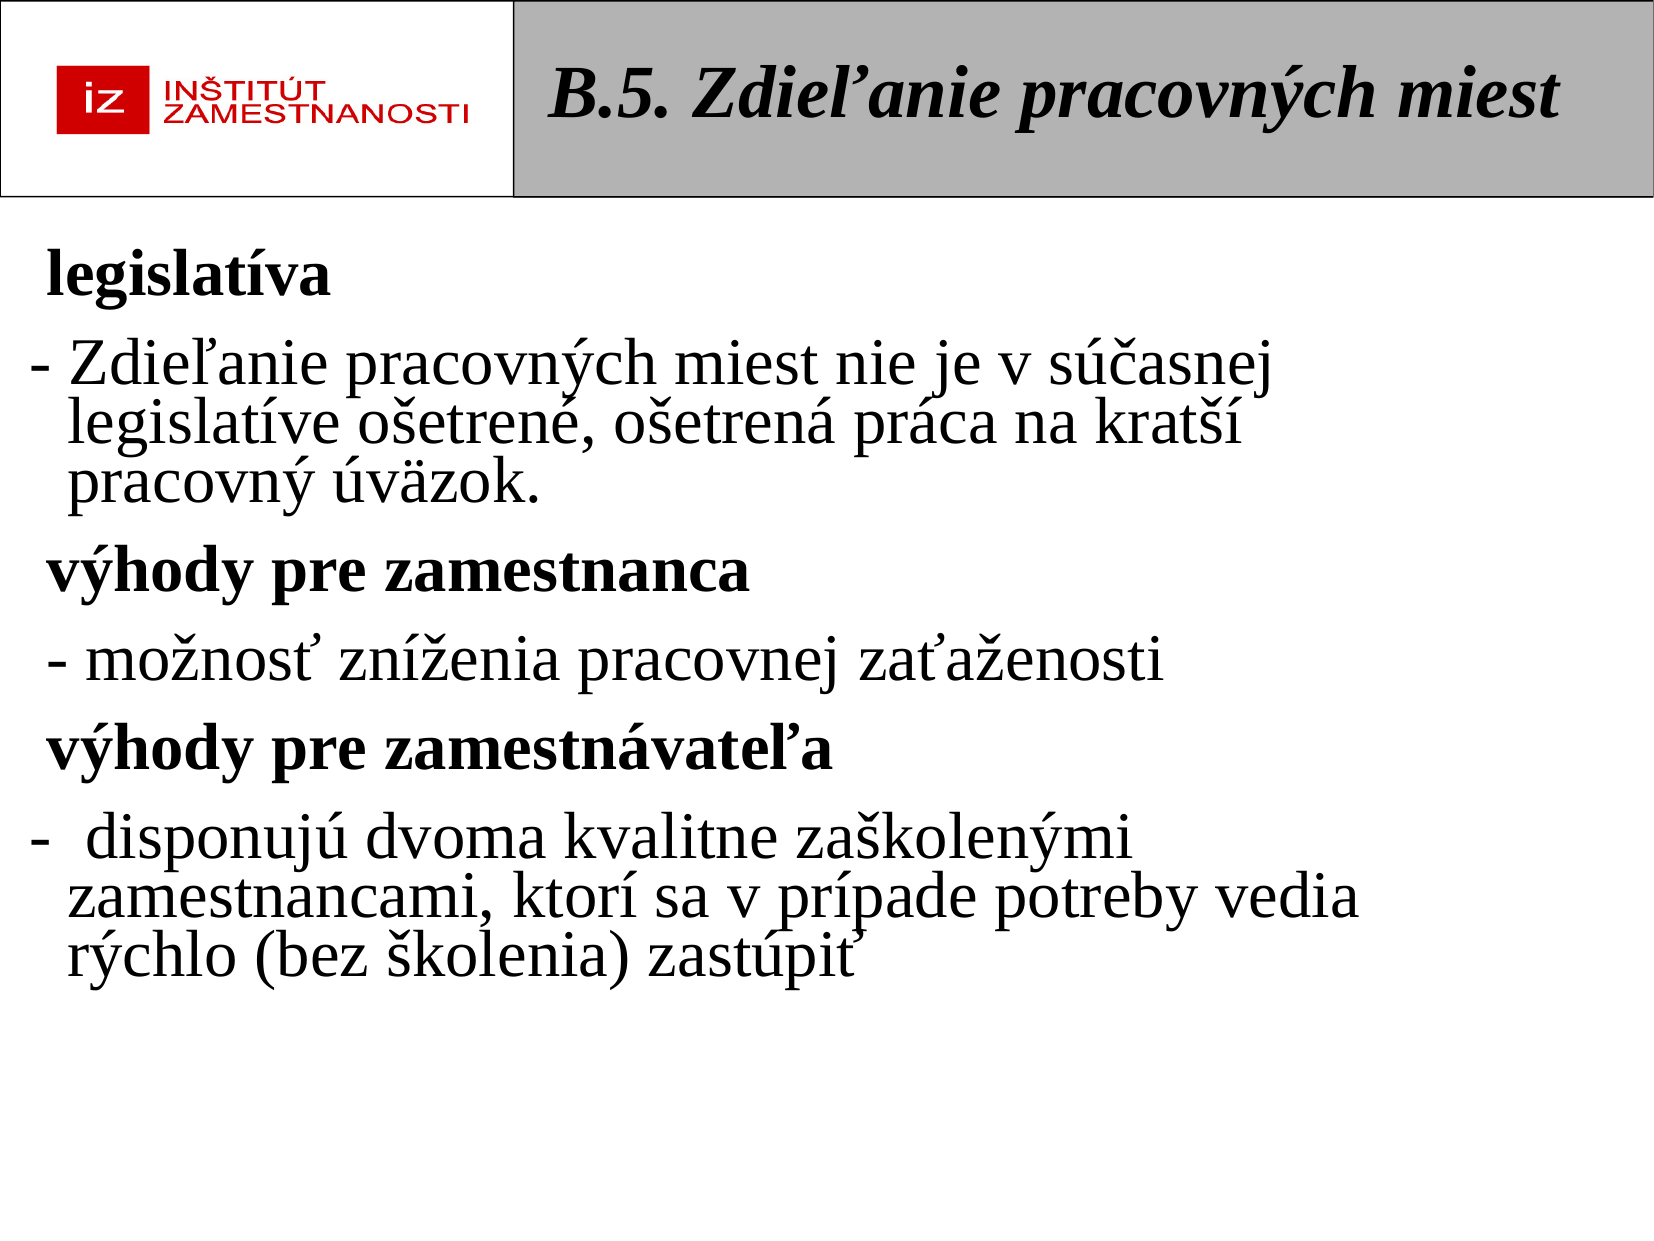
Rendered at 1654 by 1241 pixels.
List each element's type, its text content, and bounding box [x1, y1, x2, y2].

text_box [0, 0, 1654, 197]
text_box B.5. Zdieľanie pracovných miest [531, 64, 1590, 370]
list legislatíva - Zdieľanie pracovných miest nie je v súčasnej legislatíve ošetrené, ošetrená práca na kratší pracovný úväzok. výhody pre zamestnanca - možnosť zníženia pracovnej zaťaženosti výhody pre zamestnávateľa - disponujú dvoma kvalitne zaškolenými zamestnancami, ktorí sa v prípade potreby vedia rýchlo (bez školenia) zastúpiť [29, 247, 1506, 1030]
picture [5, 6, 513, 190]
